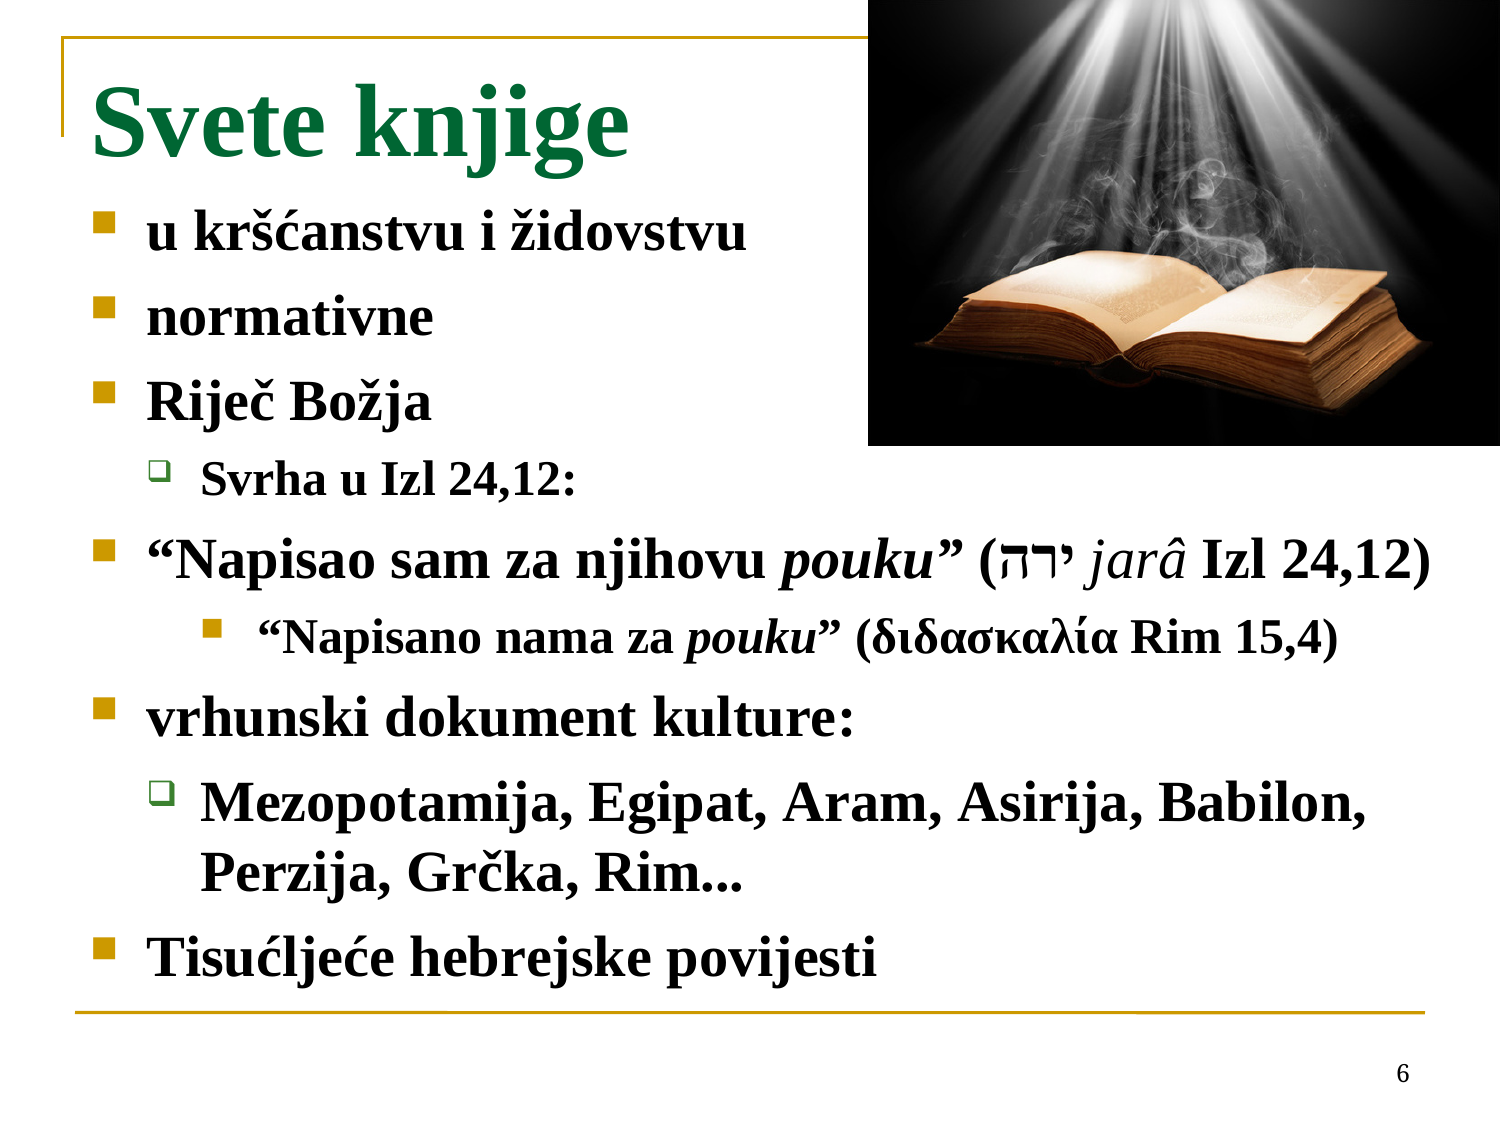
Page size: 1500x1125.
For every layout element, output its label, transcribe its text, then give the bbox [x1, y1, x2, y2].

picture [868, 0, 1500, 446]
text_box <number> [1074, 1024, 1426, 1100]
text_box Svete knjige [75, 45, 868, 184]
text_box u kršćanstvu i židovstvu normativne Riječ Božja Svrha u Izl 24,12: “Napisao sam za njihovu pouku” (ירה jarâ Izl 24,12) “Napisano nama za pouku” (διδασκαλία Rim 15,4) vrhunski dokument kulture: Mezopotamija, Egipat, Aram, Asirija, Babilon, Perzija, Grčka, Rim... Tisućljeće hebrejske povijesti [75, 184, 1500, 1006]
